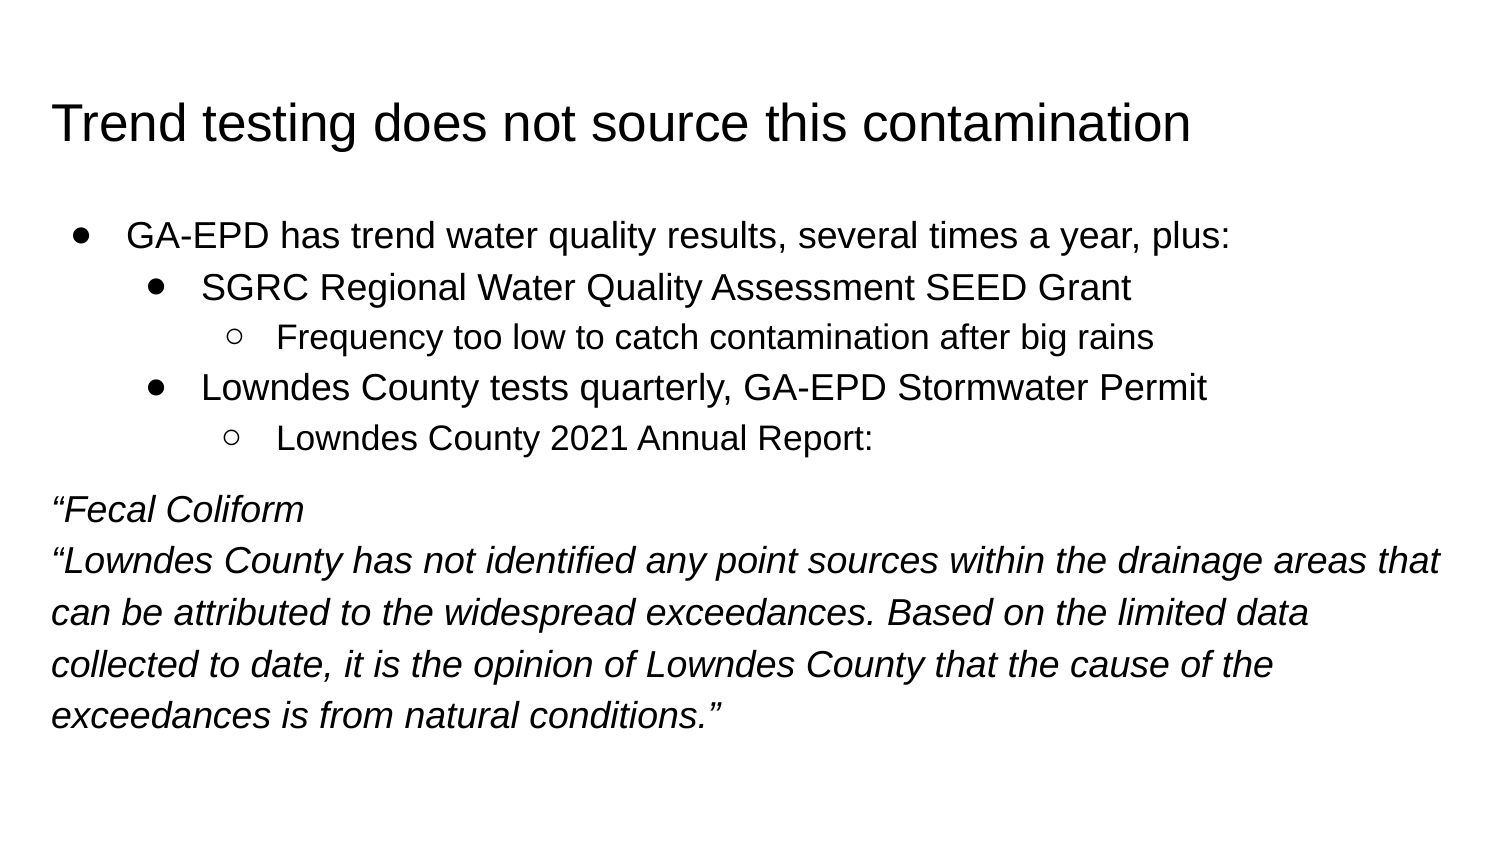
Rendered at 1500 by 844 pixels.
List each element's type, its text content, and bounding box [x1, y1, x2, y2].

title Trend testing does not source this contamination [51, 72, 1449, 167]
list GA-EPD has trend water quality results, several times a year, plus: SGRC Regional Water Quality Assessment SEED Grant Frequency too low to catch contamination after big rains Lowndes County tests quarterly, GA-EPD Stormwater Permit Lowndes County 2021 Annual Report: “Fecal Coliform “Lowndes County has not identified any point sources within the drainage areas that can be attributed to the widespread exceedances. Based on the limited data collected to date, it is the opinion of Lowndes County that the cause of the exceedances is from natural conditions.” [51, 189, 1449, 844]
